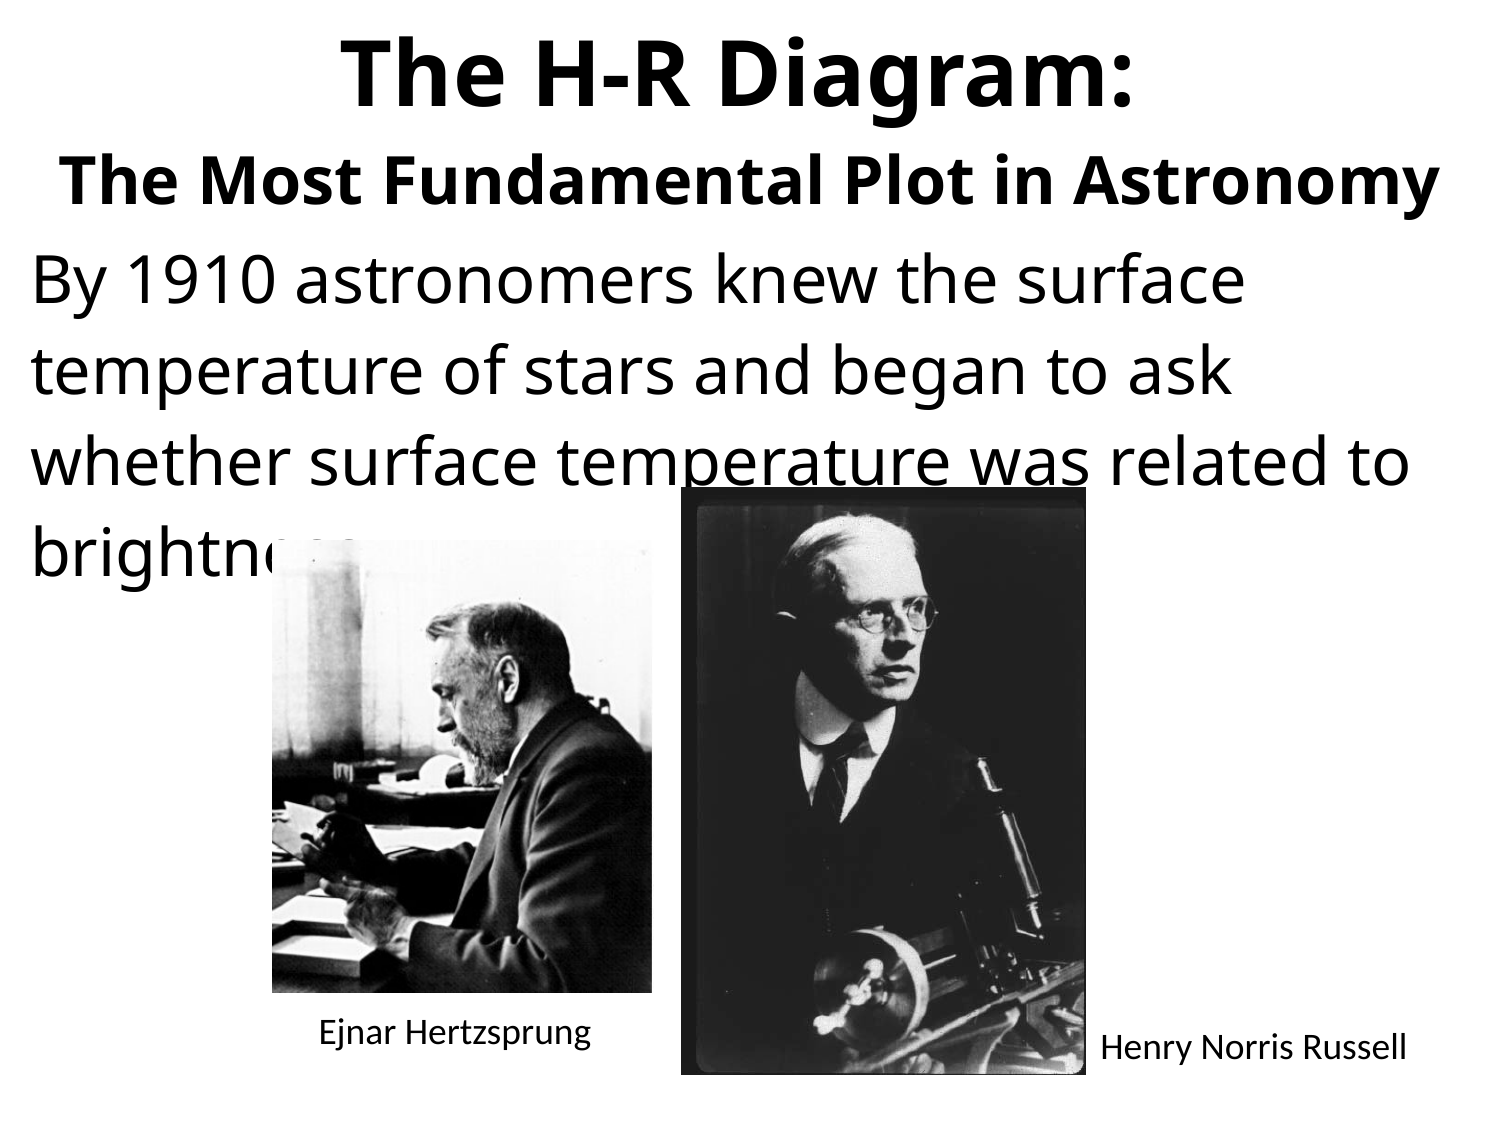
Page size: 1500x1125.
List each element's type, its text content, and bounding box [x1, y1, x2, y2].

list By 1910 astronomers knew the surface temperature of stars and began to ask whether surface temperature was related to brightness. [30, 232, 1471, 1006]
picture [272, 540, 654, 993]
picture [681, 487, 1086, 1075]
text_box Ejnar Hertzsprung [294, 999, 616, 1060]
text_box Henry Norris Russell [1085, 1014, 1440, 1075]
title The H-R Diagram: The Most Fundamental Plot in Astronomy [30, 23, 1471, 209]
